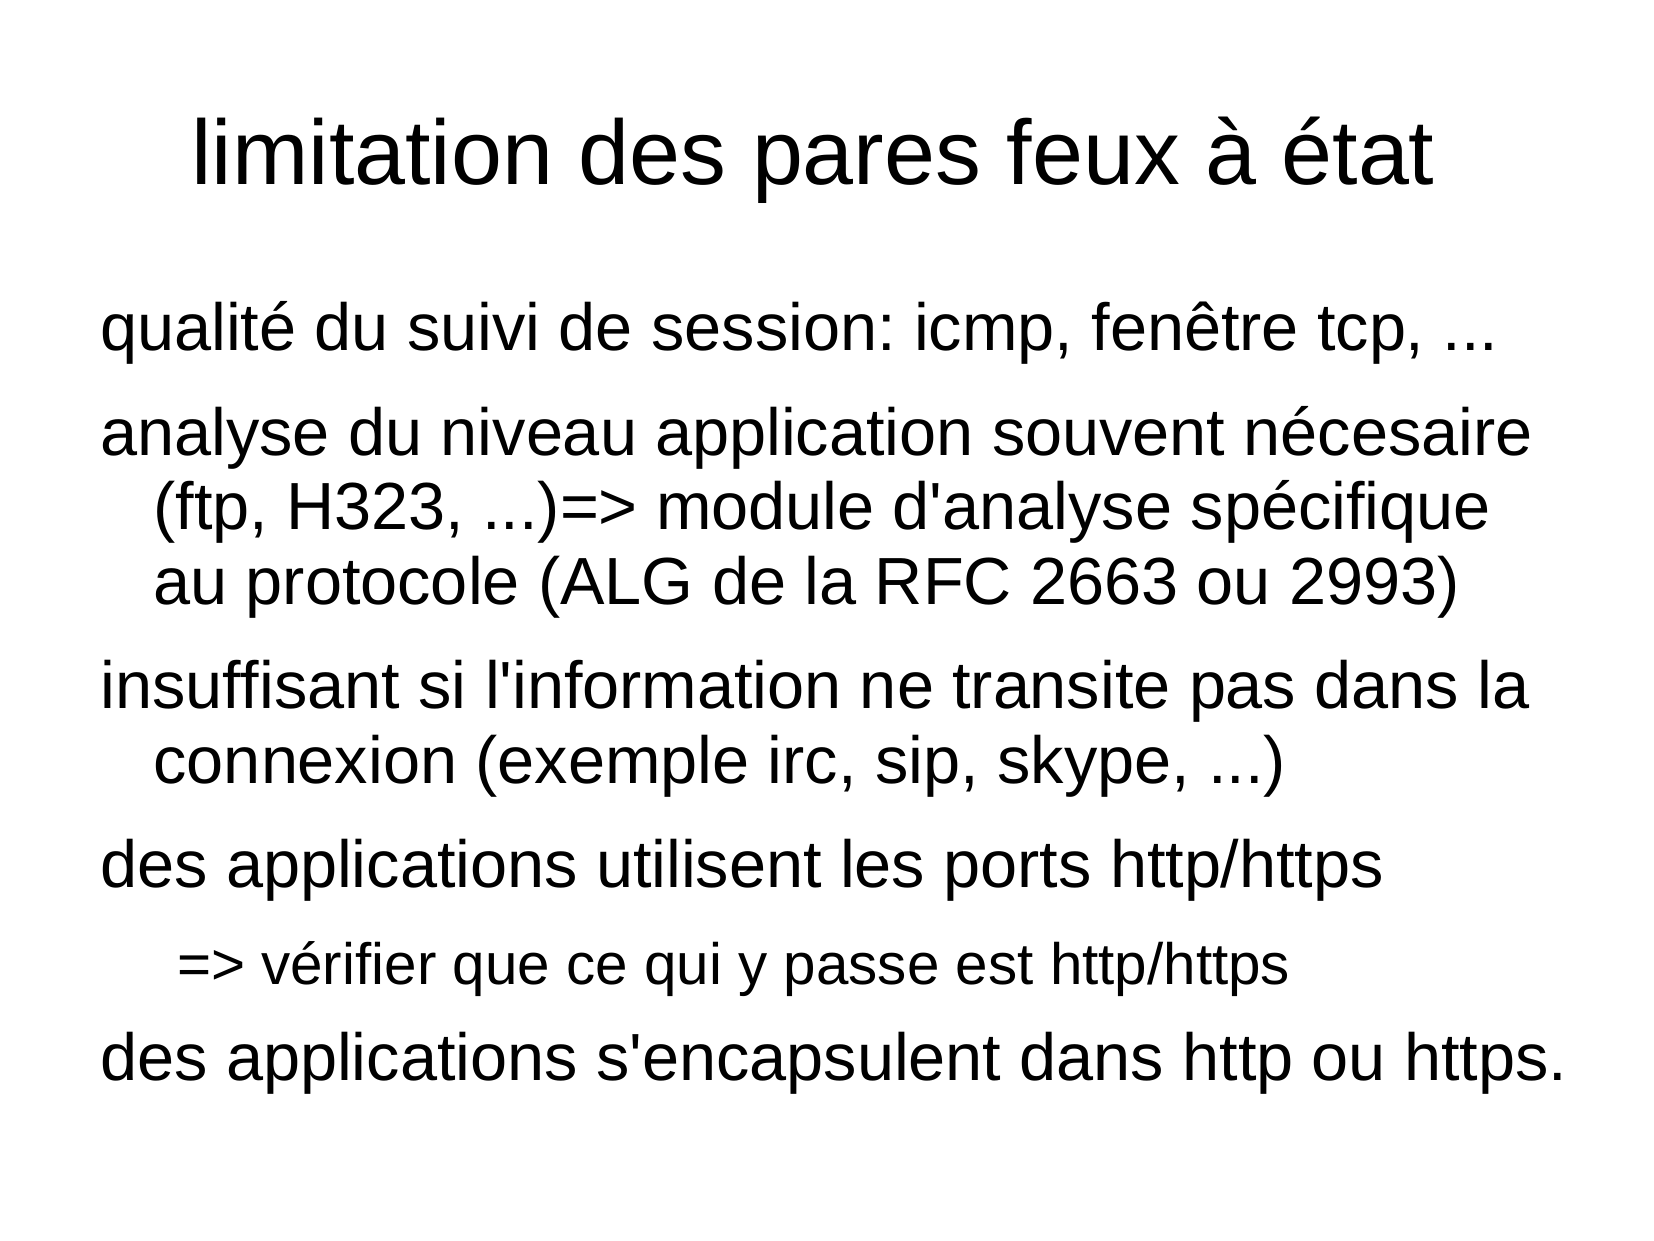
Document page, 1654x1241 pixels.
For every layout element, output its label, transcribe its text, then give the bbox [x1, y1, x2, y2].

title limitation des pares feux à état [82, 49, 1571, 257]
list qualité du suivi de session: icmp, fenêtre tcp, ... analyse du niveau application souvent nécesaire (ftp, H323, ...)=> module d'analyse spécifique au protocole (ALG de la RFC 2663 ou 2993) insuffisant si l'information ne transite pas dans la connexion (exemple irc, sip, skype, ...) des applications utilisent les ports http/https => vérifier que ce qui y passe est http/https des applications s'encapsulent dans http ou https. [82, 290, 1571, 1241]
